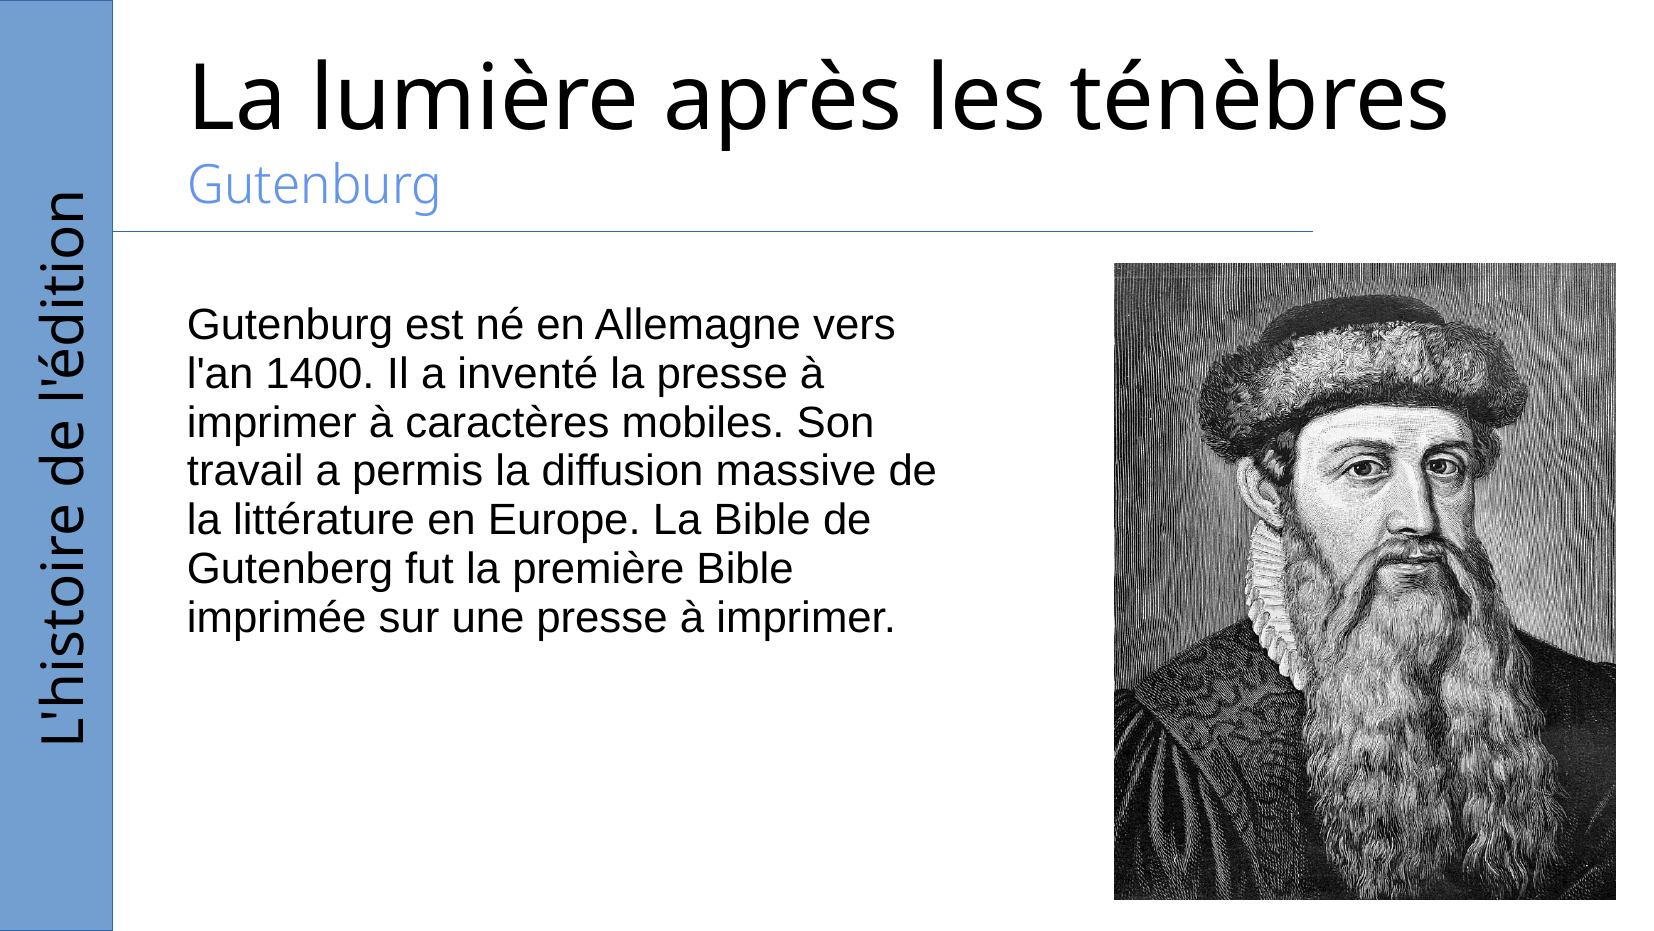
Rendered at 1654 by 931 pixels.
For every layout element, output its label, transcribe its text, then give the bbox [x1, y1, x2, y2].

picture [1114, 263, 1616, 901]
title Gutenburg [187, 125, 1571, 239]
text_box Gutenburg est né en Allemagne vers l'an 1400. Il a inventé la presse à imprimer à caractères mobiles. Son travail a permis la diffusion massive de la littérature en Europe. La Bible de Gutenberg fut la première Bible imprimée sur une presse à imprimer. [186, 300, 976, 805]
text_box L'histoire de l'édition [13, 37, 105, 901]
text_box [0, 0, 113, 931]
title La lumière après les ténèbres [187, 33, 1571, 125]
